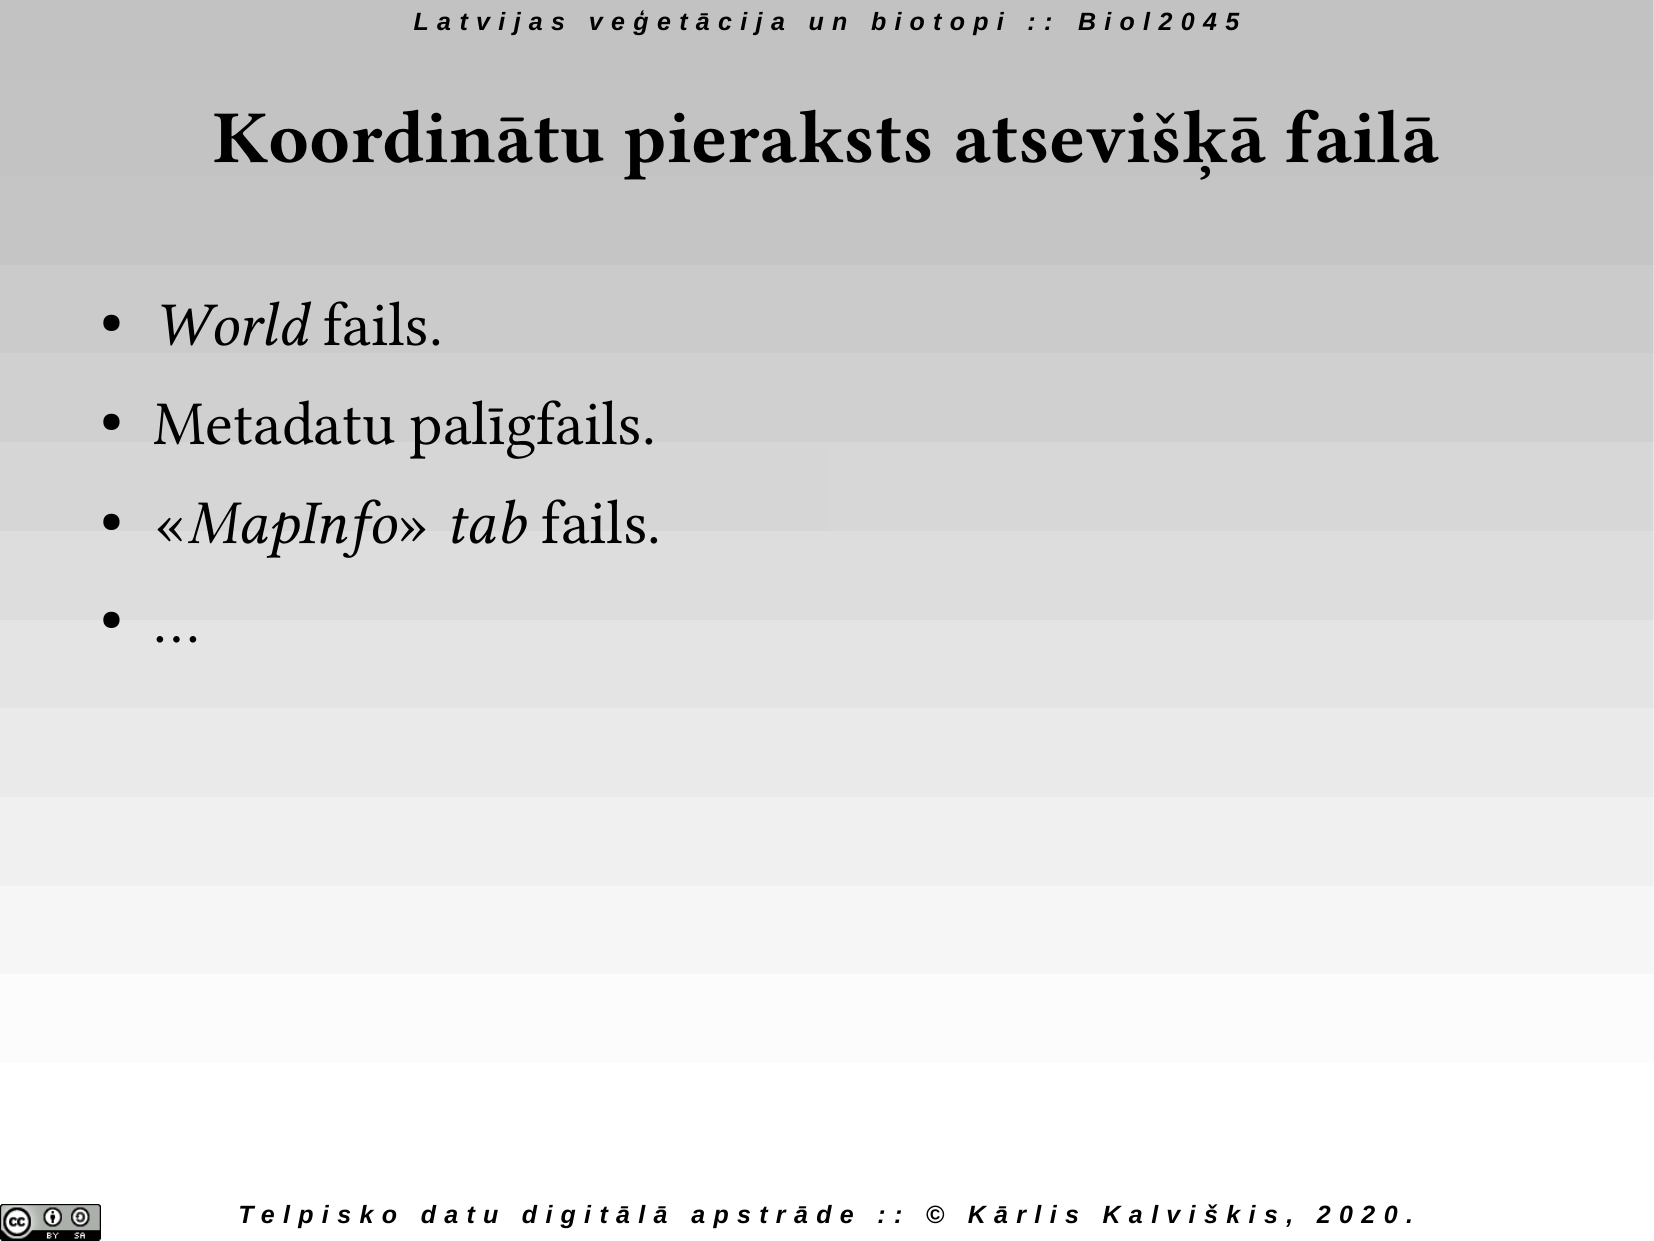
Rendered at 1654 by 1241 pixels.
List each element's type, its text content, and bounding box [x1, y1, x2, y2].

list World fails. Metadatu palīgfails. «MapInfo» tab fails. ... [82, 289, 1571, 1113]
picture [0, 0, 1654, 1241]
title Koordinātu pieraksts atsevišķā failā [29, 43, 1625, 234]
